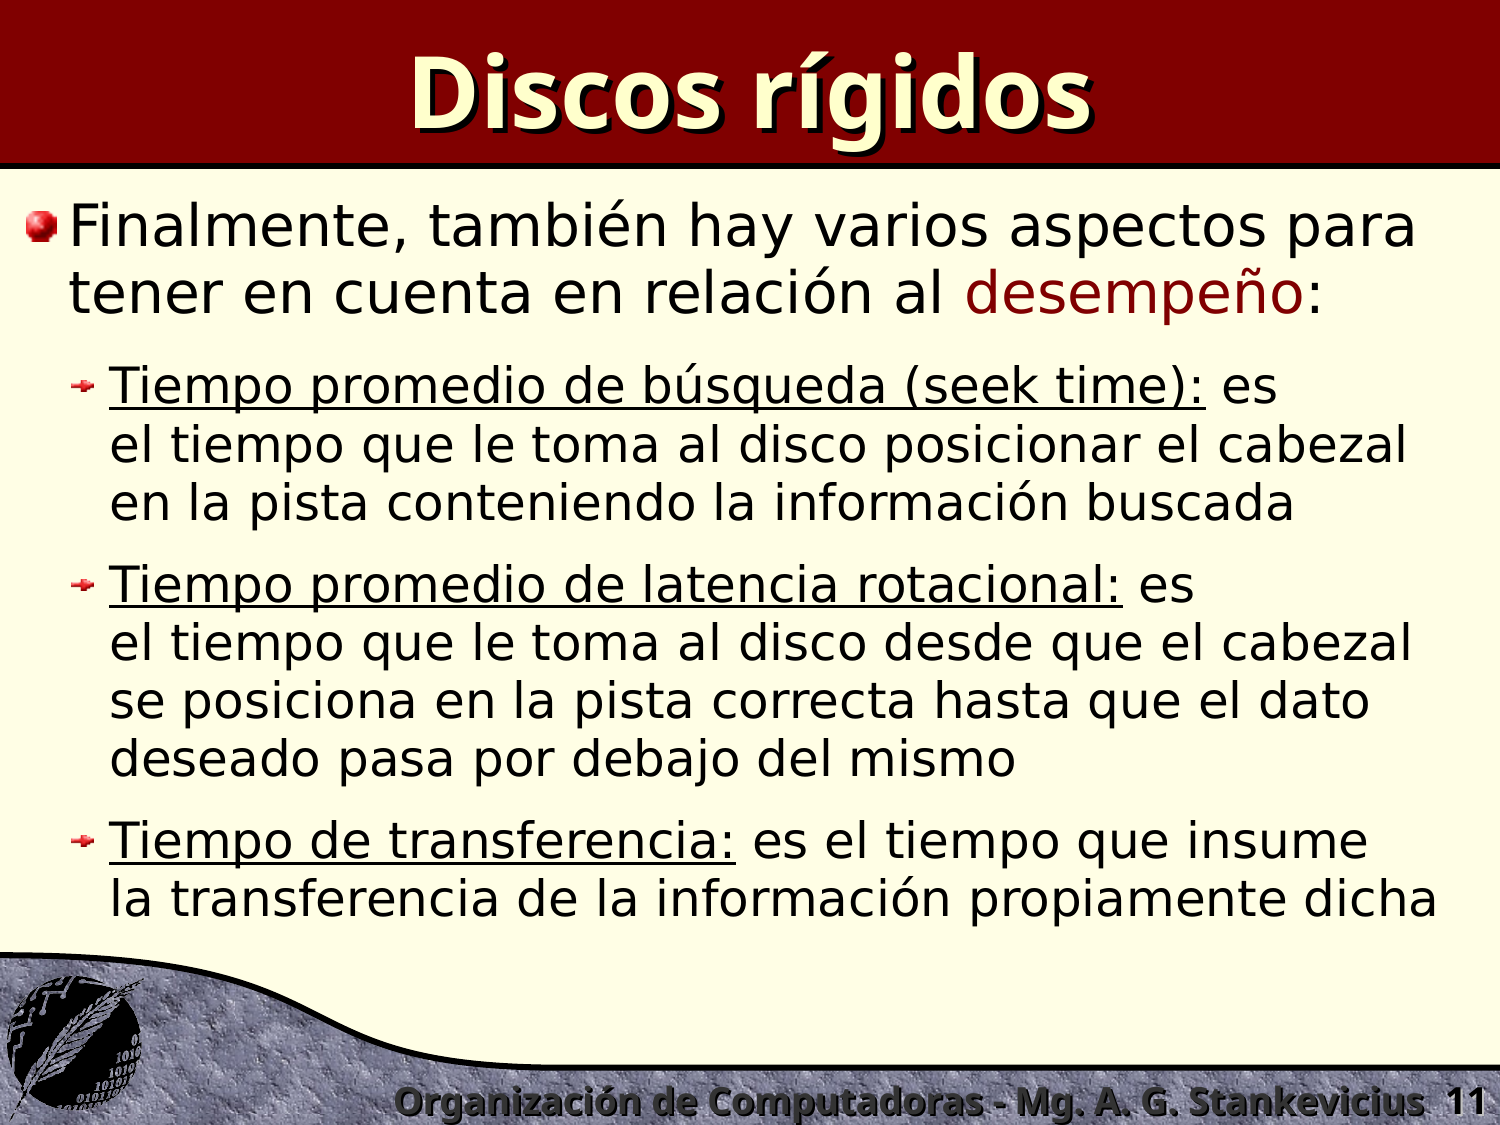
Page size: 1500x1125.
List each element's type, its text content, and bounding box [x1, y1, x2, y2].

list Finalmente, también hay varios aspectos para tener en cuenta en relación al desempeño: Tiempo promedio de búsqueda (seek time): es el tiempo que le toma al disco posicionar el cabezal en la pista conteniendo la información buscada Tiempo promedio de latencia rotacional: es el tiempo que le toma al disco desde que el cabezal se posiciona en la pista correcta hasta que el dato deseado pasa por debajo del mismo Tiempo de transferencia: es el tiempo que insume la transferencia de la información propiamente dicha [11, 192, 1486, 935]
picture [802, 1100, 806, 1110]
title Discos rígidos [15, 5, 1485, 160]
picture [448, 1100, 455, 1110]
picture [1058, 1100, 1065, 1110]
picture [0, 959, 1500, 1125]
